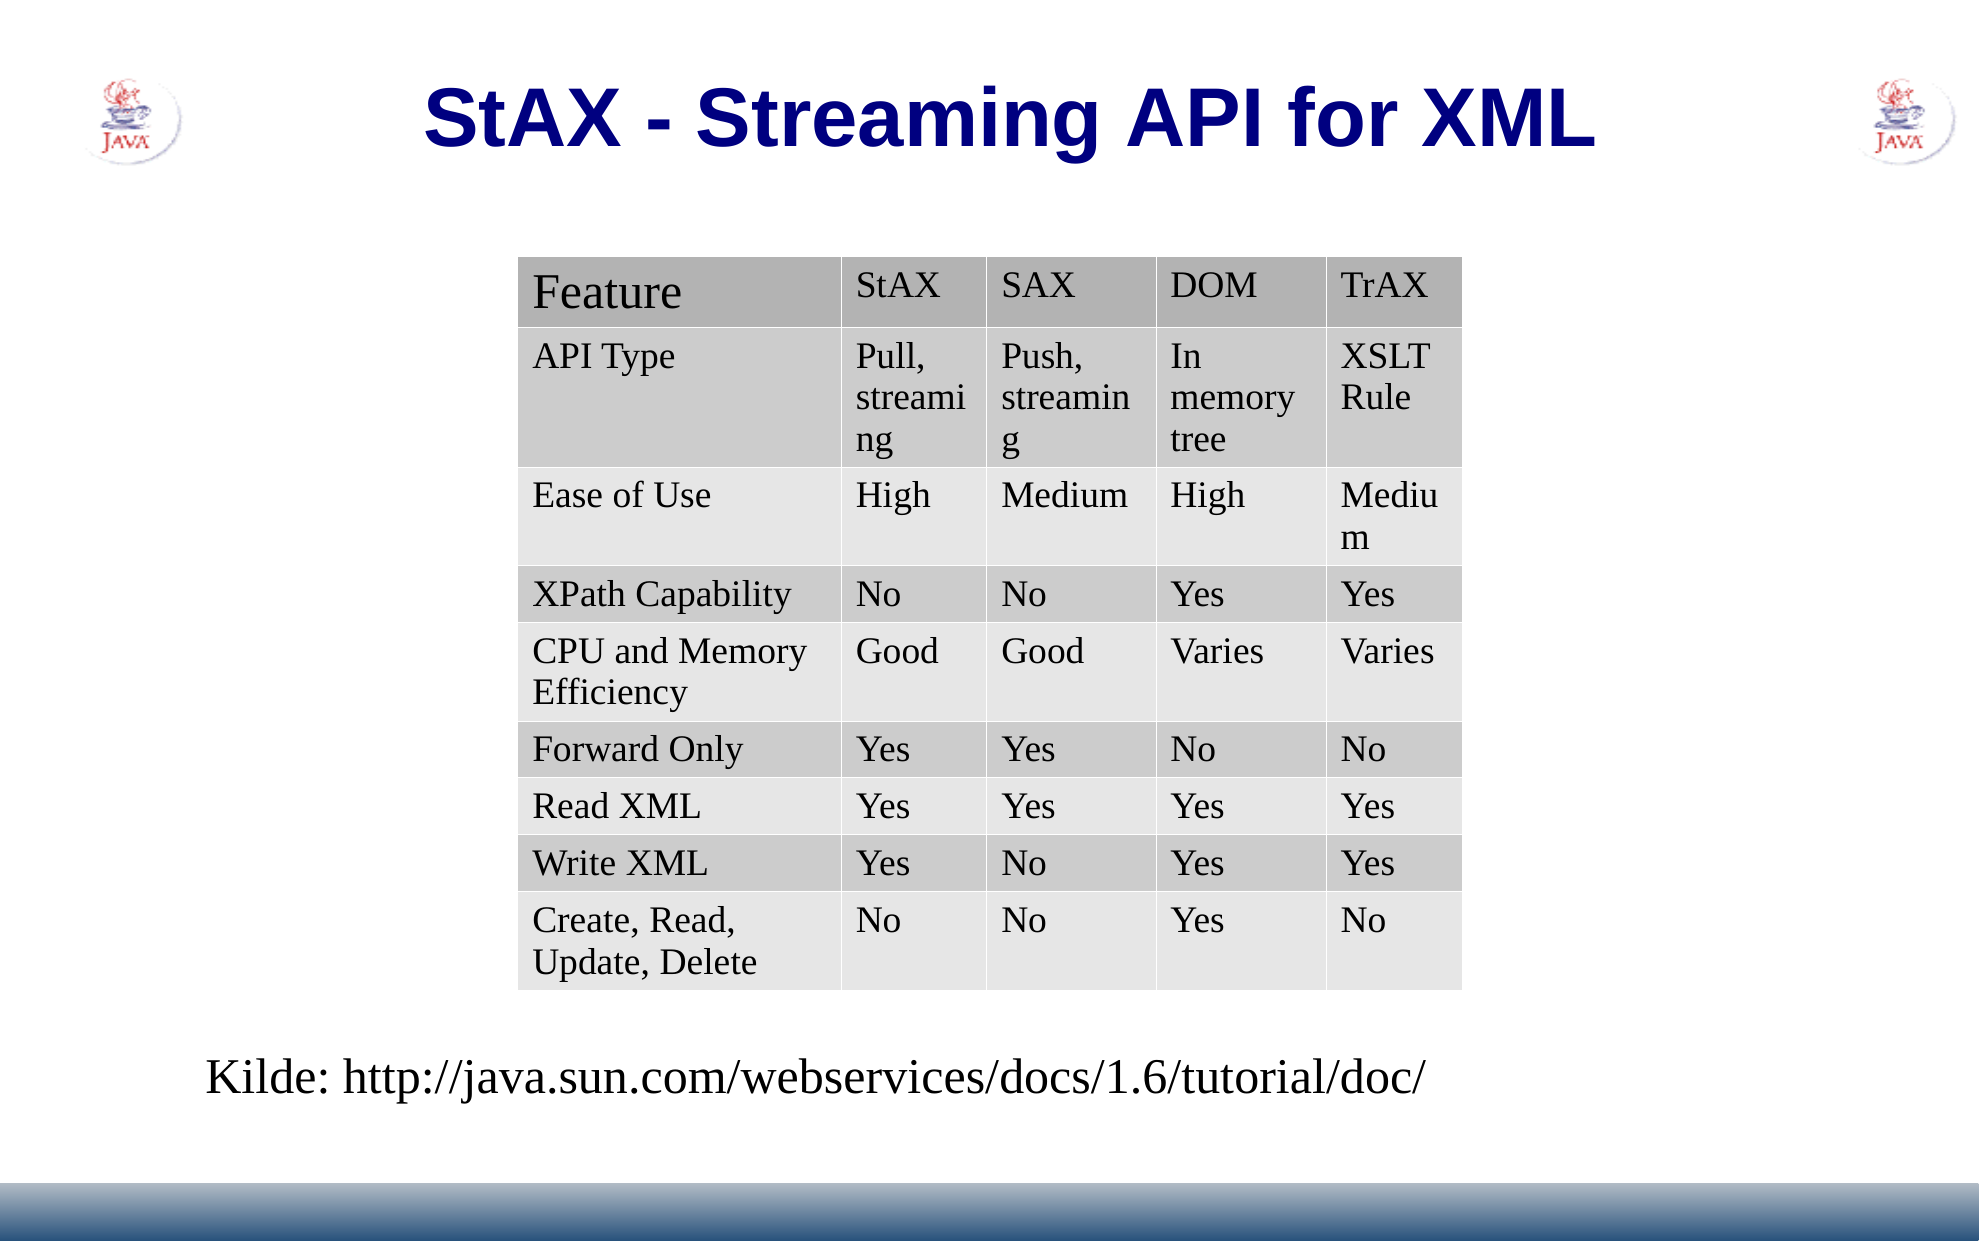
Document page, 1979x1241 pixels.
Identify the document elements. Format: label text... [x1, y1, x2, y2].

table_cell Yes [842, 778, 986, 834]
table_cell No [1327, 892, 1462, 990]
table_cell No [987, 566, 1156, 622]
table_header SAX [987, 257, 1156, 327]
table_cell API Type [518, 328, 841, 467]
table_cell No [1327, 722, 1462, 777]
table_cell No [987, 892, 1156, 990]
table_cell Yes [1327, 566, 1462, 622]
table_cell Yes [987, 722, 1156, 777]
table_header StAX [842, 257, 986, 327]
table_cell In memory tree [1157, 328, 1326, 467]
table_cell Yes [842, 722, 986, 777]
table_cell Read XML [518, 778, 841, 834]
picture [1842, 71, 1961, 169]
table_cell High [842, 468, 986, 565]
table_header DOM [1157, 257, 1326, 327]
text_box Kilde: http://java.sun.com/webservices/docs/1.6/tutorial/doc/ [205, 1048, 1625, 1105]
picture [69, 71, 186, 169]
table_cell No [1157, 722, 1326, 777]
table_cell Yes [1157, 566, 1326, 622]
table_cell Yes [1327, 778, 1462, 834]
table_cell Varies [1327, 623, 1462, 721]
table_header Feature [518, 257, 841, 327]
table_cell Medium [1327, 468, 1462, 565]
table_cell Push, streaming [987, 328, 1156, 467]
table_cell Varies [1157, 623, 1326, 721]
table_cell Yes [987, 778, 1156, 834]
table_cell Yes [1327, 835, 1462, 891]
table_cell Create, Read, Update, Delete [518, 892, 841, 990]
table_cell Yes [842, 835, 986, 891]
table_cell CPU and Memory Efficiency [518, 623, 841, 721]
table_cell Good [842, 623, 986, 721]
table_cell Medium [987, 468, 1156, 565]
table_cell Good [987, 623, 1156, 721]
table_cell XSLT Rule [1327, 328, 1462, 467]
table_cell Yes [1157, 835, 1326, 891]
title StAX - Streaming API for XML [186, 14, 1835, 222]
table_cell No [842, 566, 986, 622]
table_cell Forward Only [518, 722, 841, 777]
table_header TrAX [1327, 257, 1462, 327]
table_cell Pull, streaming [842, 328, 986, 467]
table_cell No [987, 835, 1156, 891]
table_cell Write XML [518, 835, 841, 891]
table_cell No [842, 892, 986, 990]
table_cell Ease of Use [518, 468, 841, 565]
table_cell XPath Capability [518, 566, 841, 622]
table_cell Yes [1157, 778, 1326, 834]
table_cell High [1157, 468, 1326, 565]
table_cell Yes [1157, 892, 1326, 990]
